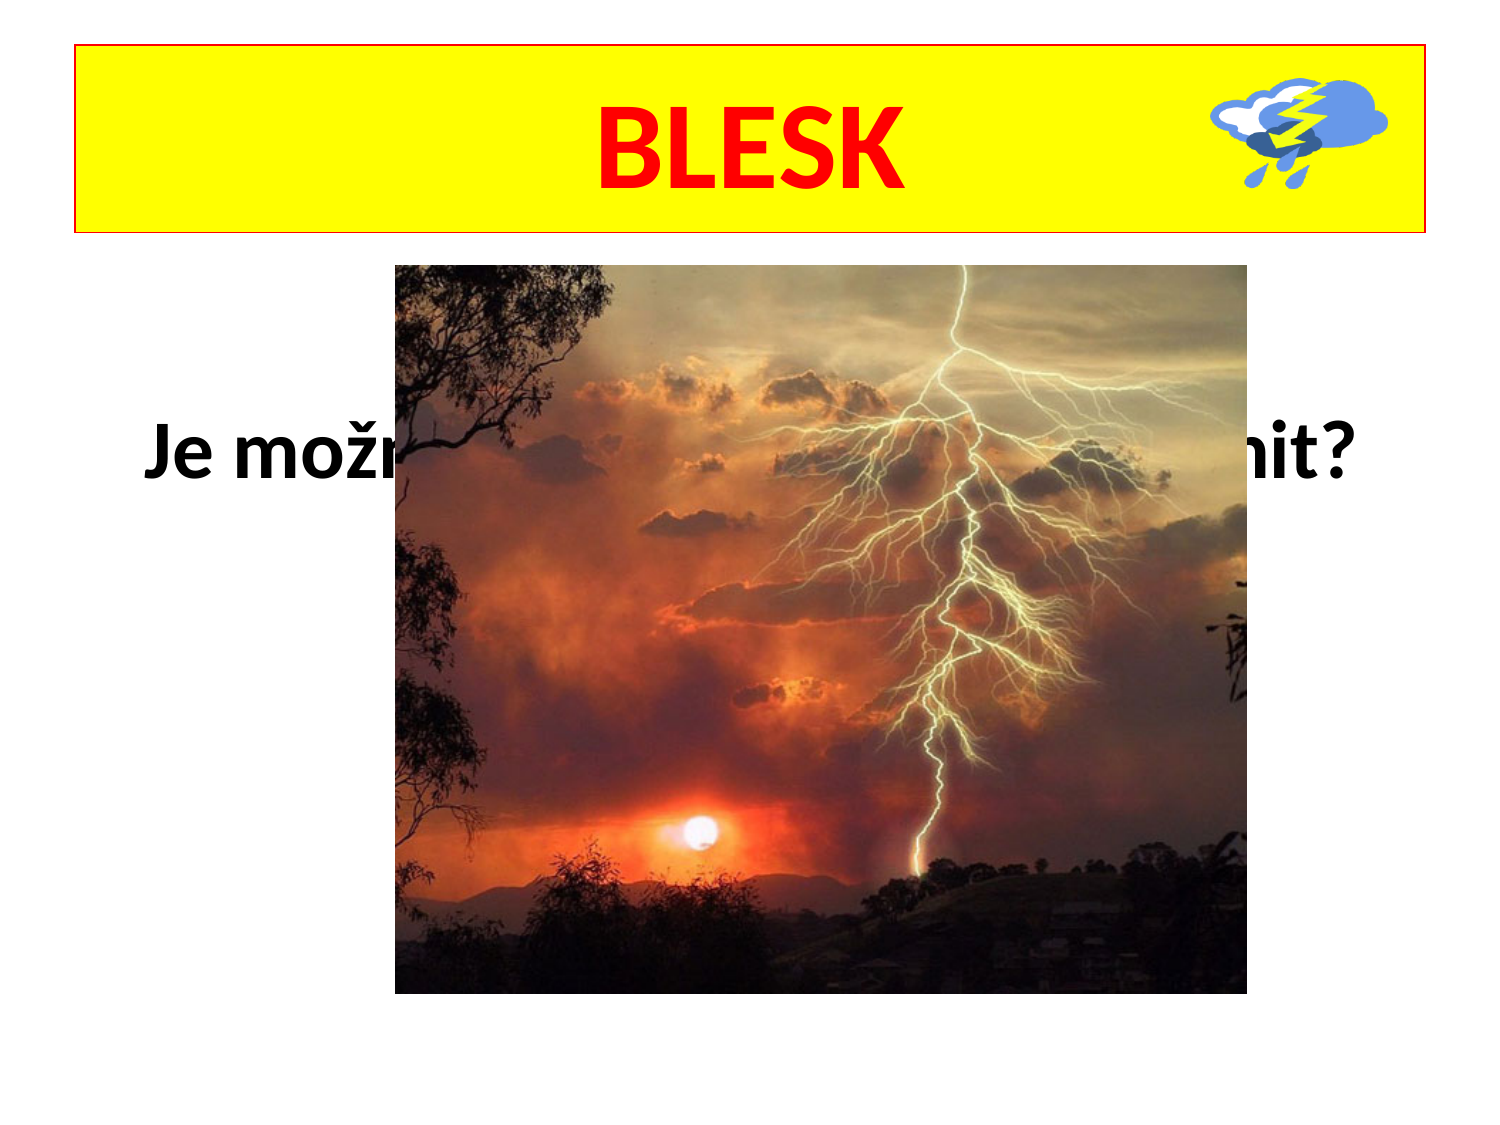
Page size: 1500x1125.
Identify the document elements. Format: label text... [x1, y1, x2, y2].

picture [395, 265, 1247, 995]
list Přemýšlej! Je možné se proti bleskům chránit? [76, 267, 1427, 1010]
picture [1210, 78, 1388, 189]
title BLESK [75, 45, 1426, 233]
